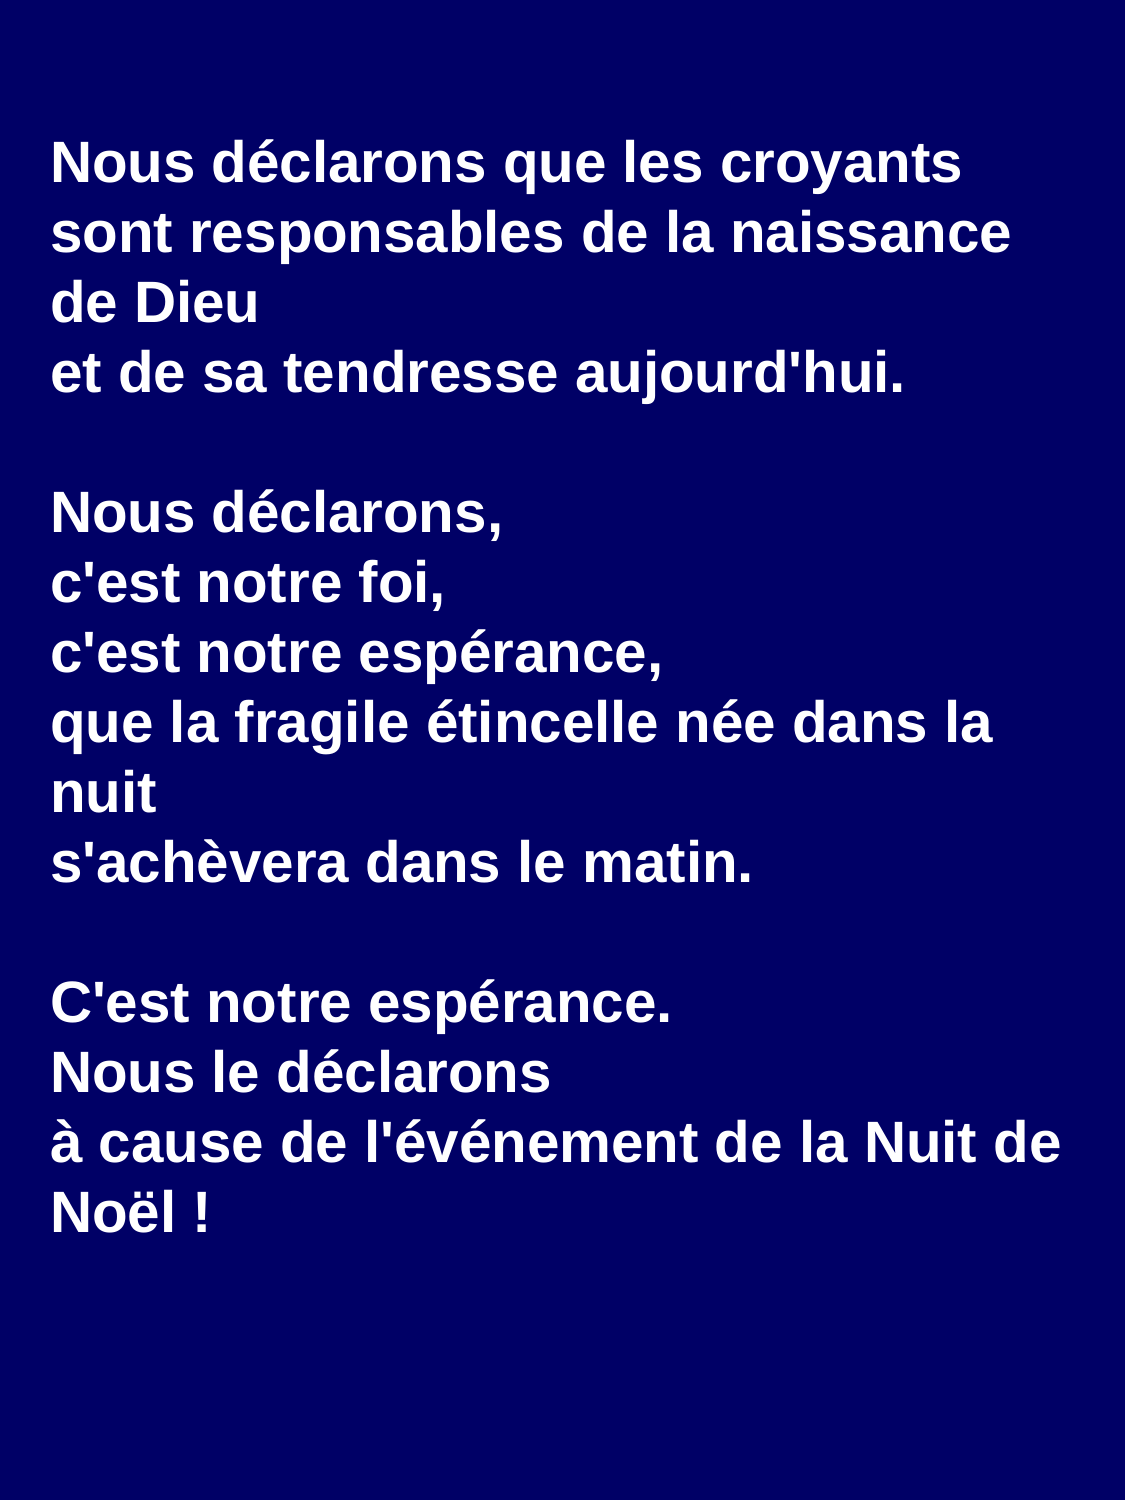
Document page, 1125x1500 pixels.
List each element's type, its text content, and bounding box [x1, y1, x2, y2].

text_box Nous déclarons que les croyants sont responsables de la naissance de Dieu et de sa tendresse aujourd'hui. Nous déclarons, c'est notre foi, c'est notre espérance, que la fragile étincelle née dans la nuit s'achèvera dans le matin. C'est notre espérance. Nous le déclarons à cause de l'événement de la Nuit de Noël ! [35, 47, 1111, 1300]
